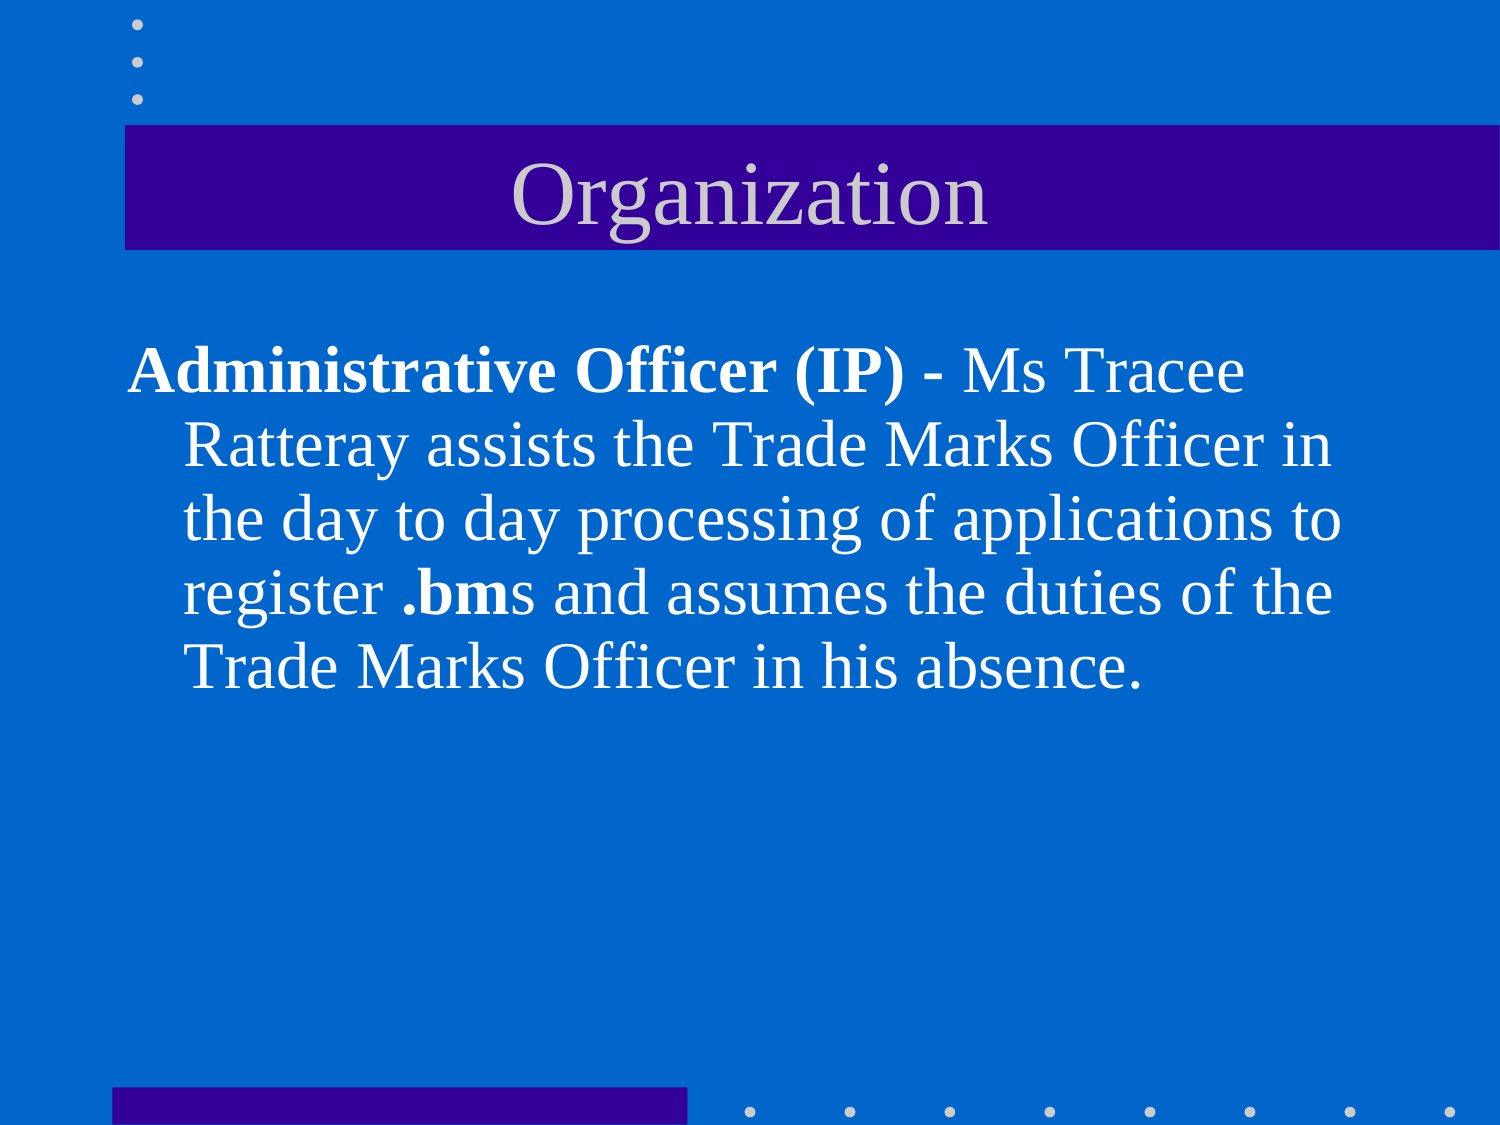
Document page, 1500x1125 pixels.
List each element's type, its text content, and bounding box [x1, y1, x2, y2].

list Administrative Officer (IP) - Ms Tracee Ratteray assists the Trade Marks Officer in the day to day processing of applications to register .bms and assumes the duties of the Trade Marks Officer in his absence. [112, 324, 1388, 1001]
title Organization [112, 99, 1388, 288]
